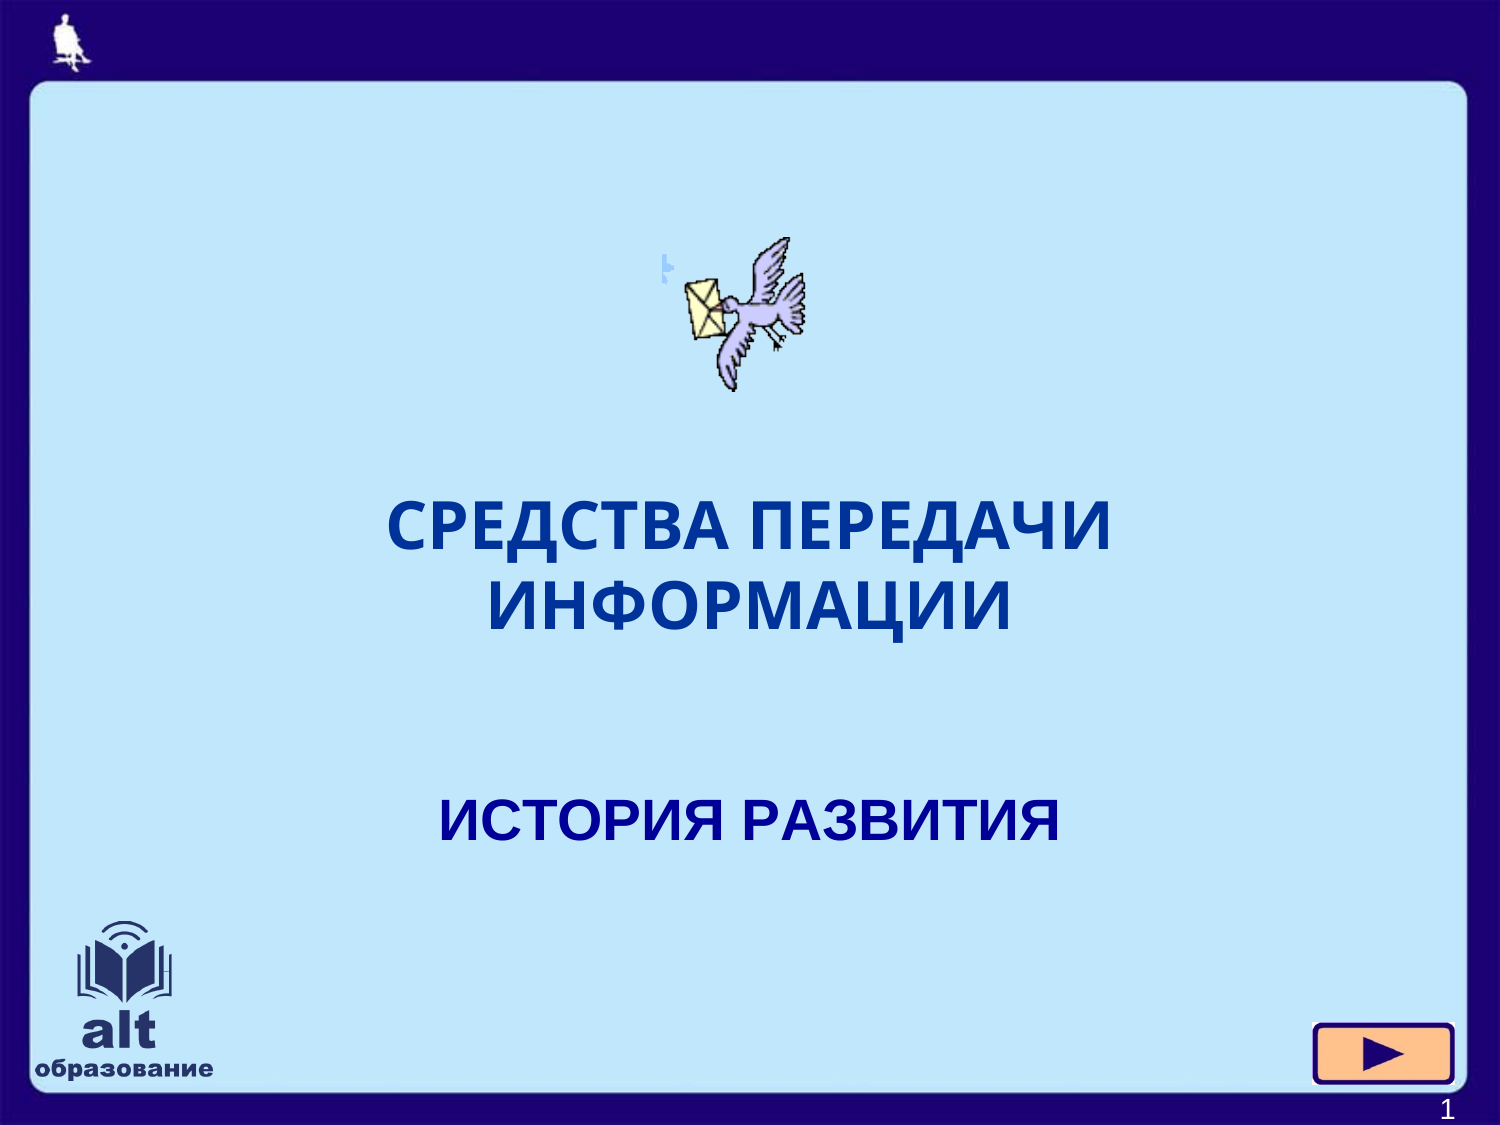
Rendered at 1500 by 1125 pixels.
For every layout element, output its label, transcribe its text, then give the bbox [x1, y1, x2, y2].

text_box <номер> [1120, 1082, 1471, 1125]
subtitle ИСТОРИЯ РАЗВИТИЯ [225, 774, 1276, 878]
title СРЕДСТВА ПЕРЕДАЧИ ИНФОРМАЦИИ [112, 441, 1388, 684]
picture [0, 0, 1500, 1125]
